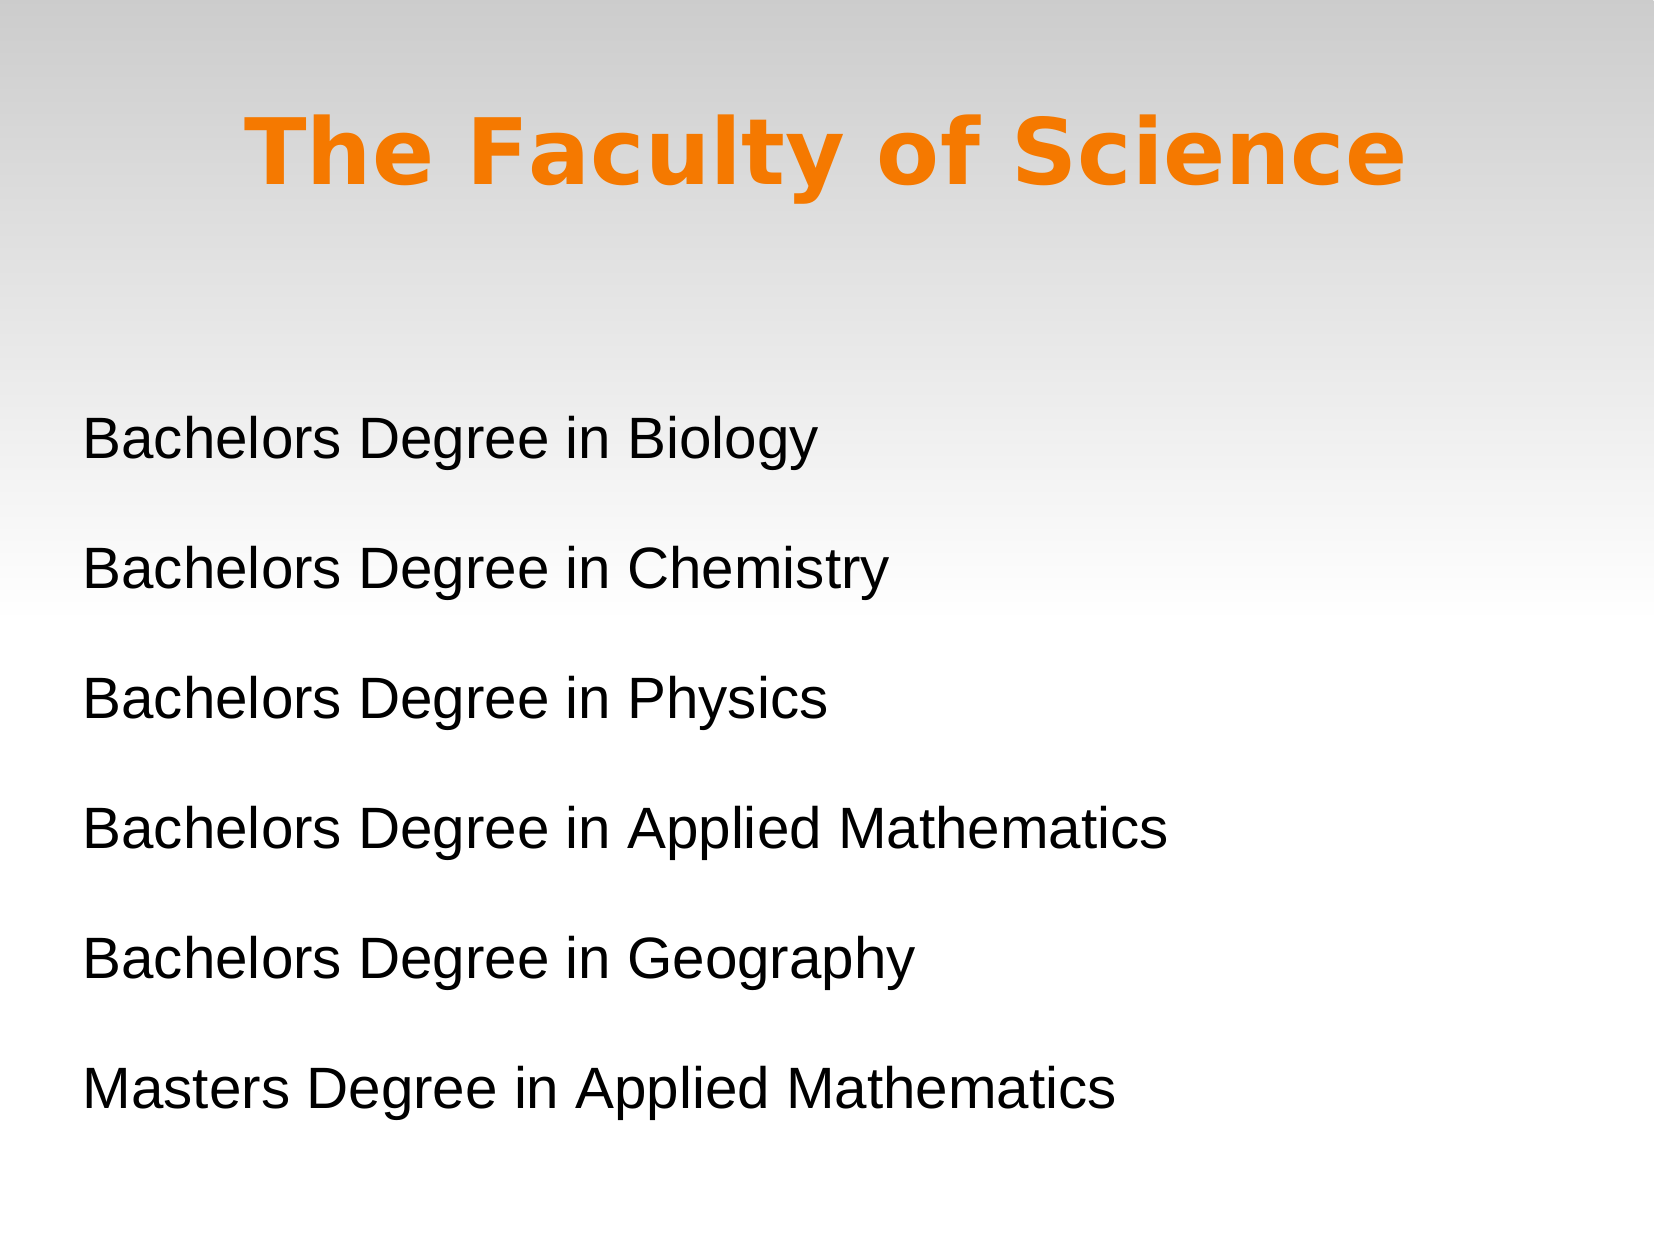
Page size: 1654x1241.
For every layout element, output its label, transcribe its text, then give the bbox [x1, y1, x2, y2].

subtitle Bachelors Degree in Biology Bachelors Degree in Chemistry Bachelors Degree in Physics Bachelors Degree in Applied Mathematics Bachelors Degree in Geography Masters Degree in Applied Mathematics [82, 361, 1571, 1166]
title The Faculty of Science [82, 49, 1571, 257]
